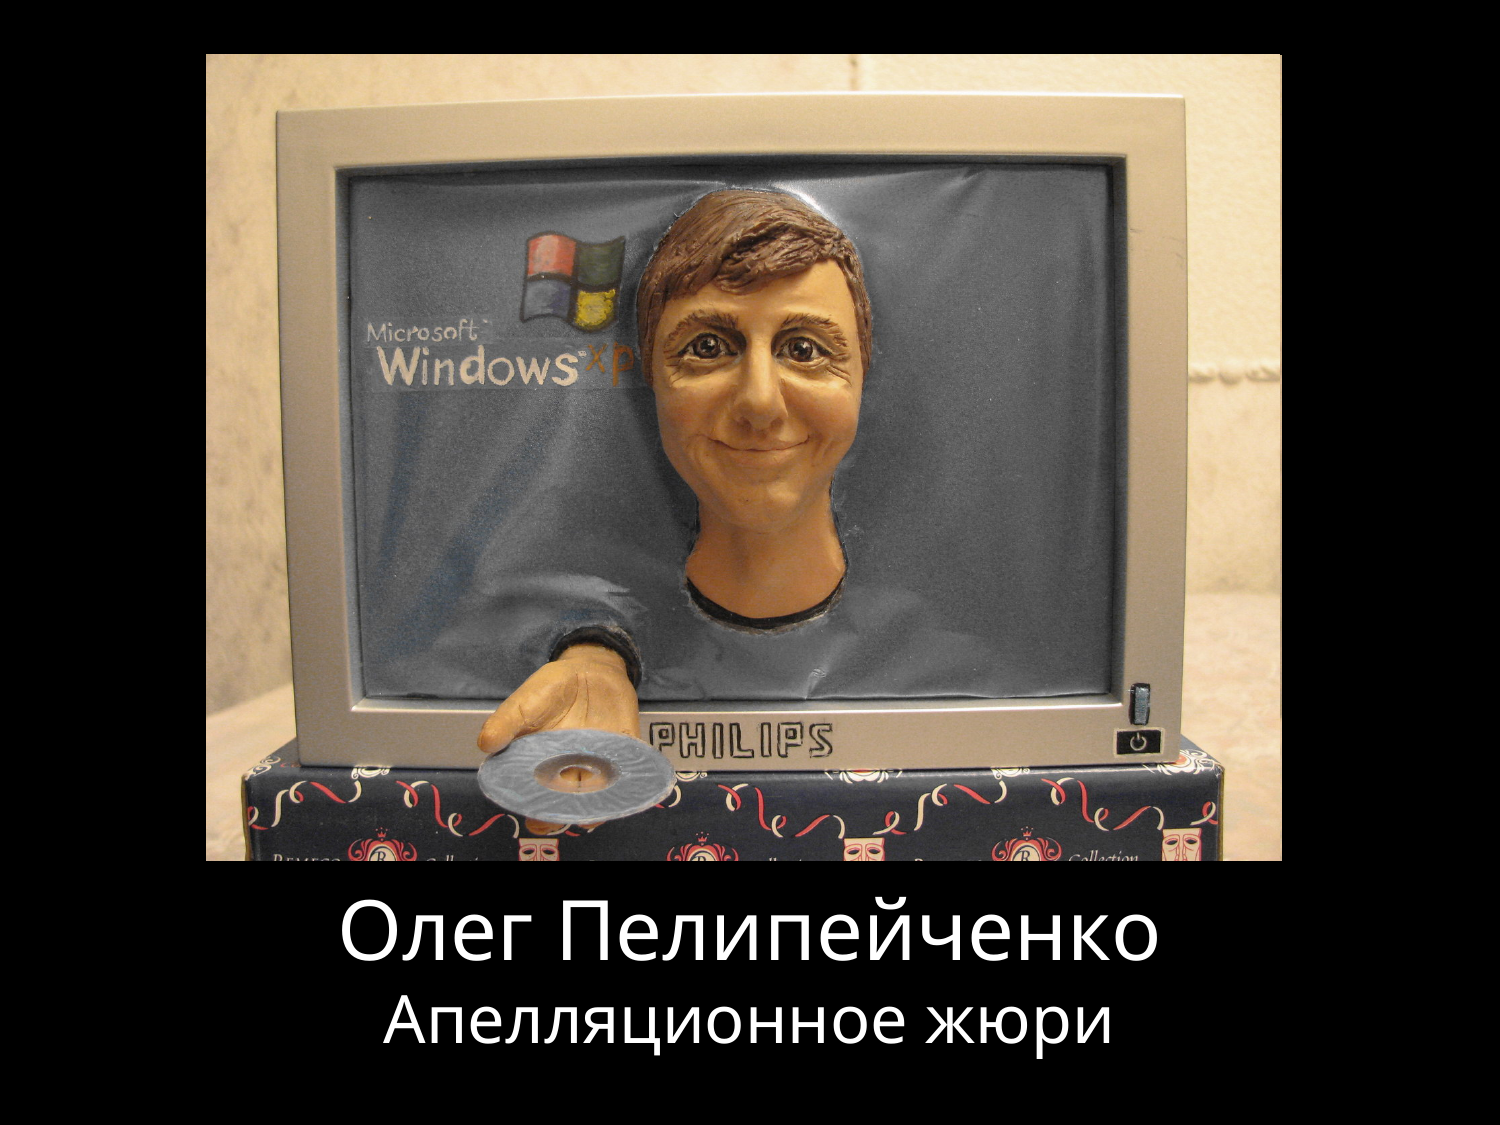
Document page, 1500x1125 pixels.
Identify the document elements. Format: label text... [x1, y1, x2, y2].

picture [206, 54, 1282, 861]
text_box Олег Пелипейченко Апелляционное жюри [322, 869, 1178, 1065]
